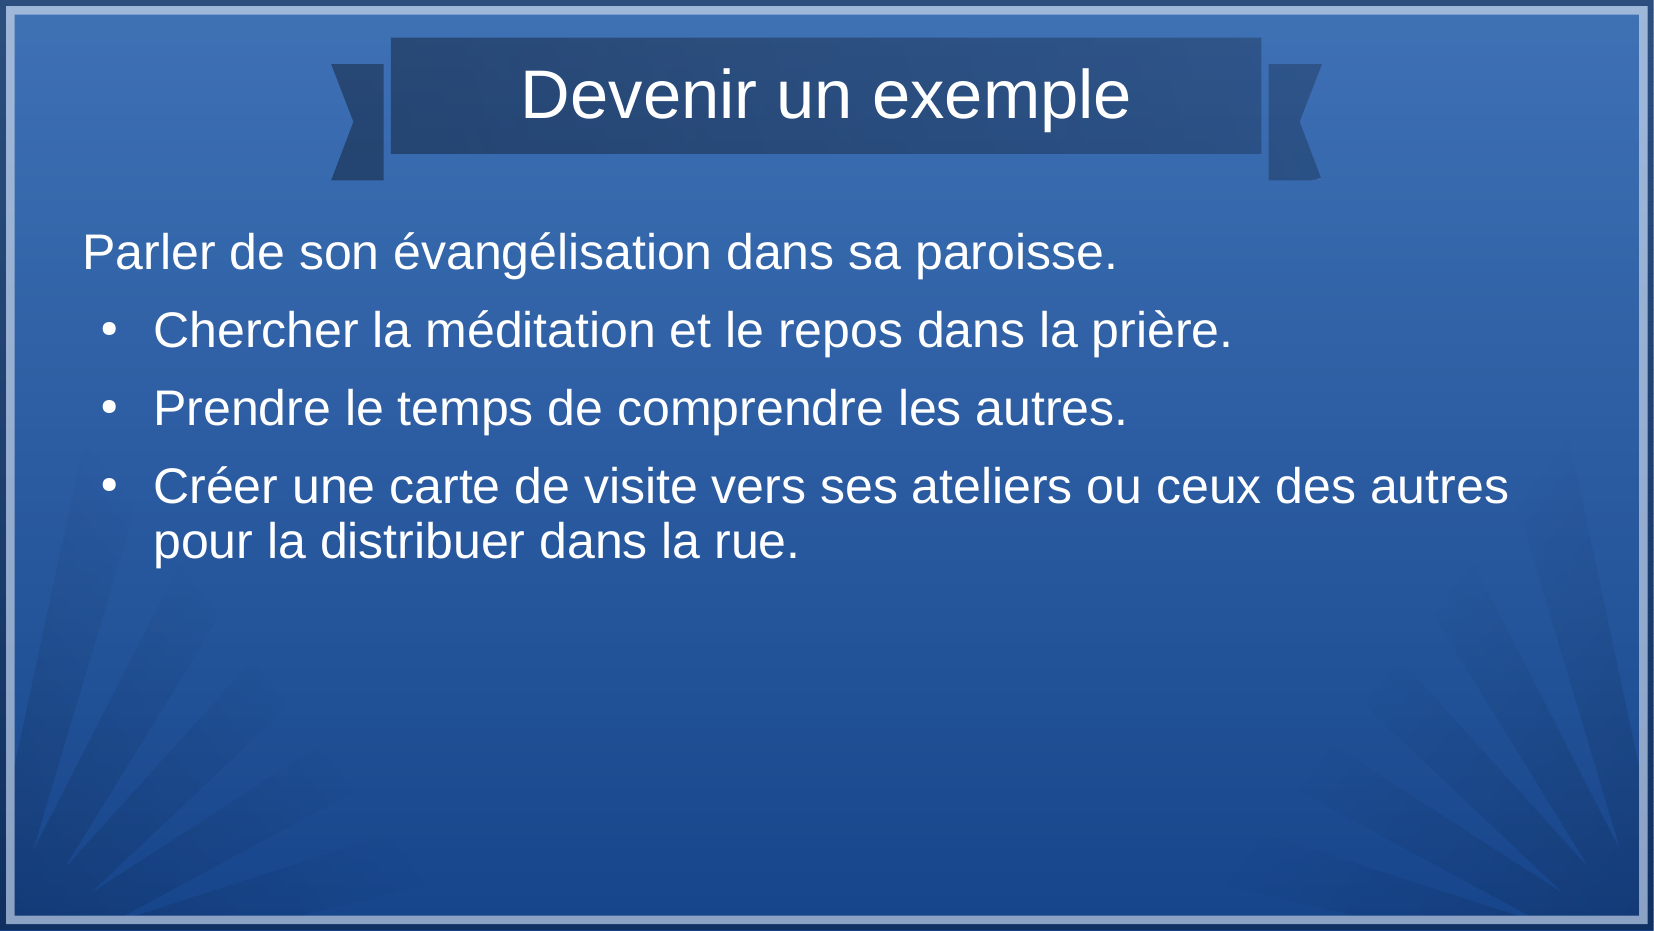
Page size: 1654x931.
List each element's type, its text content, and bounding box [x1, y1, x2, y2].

list Parler de son évangélisation dans sa paroisse. Chercher la méditation et le repos dans la prière. Prendre le temps de comprendre les autres. Créer une carte de visite vers ses ateliers ou ceux des autres pour la distribuer dans la rue. [82, 224, 1571, 848]
title Devenir un exemple [389, 35, 1264, 154]
